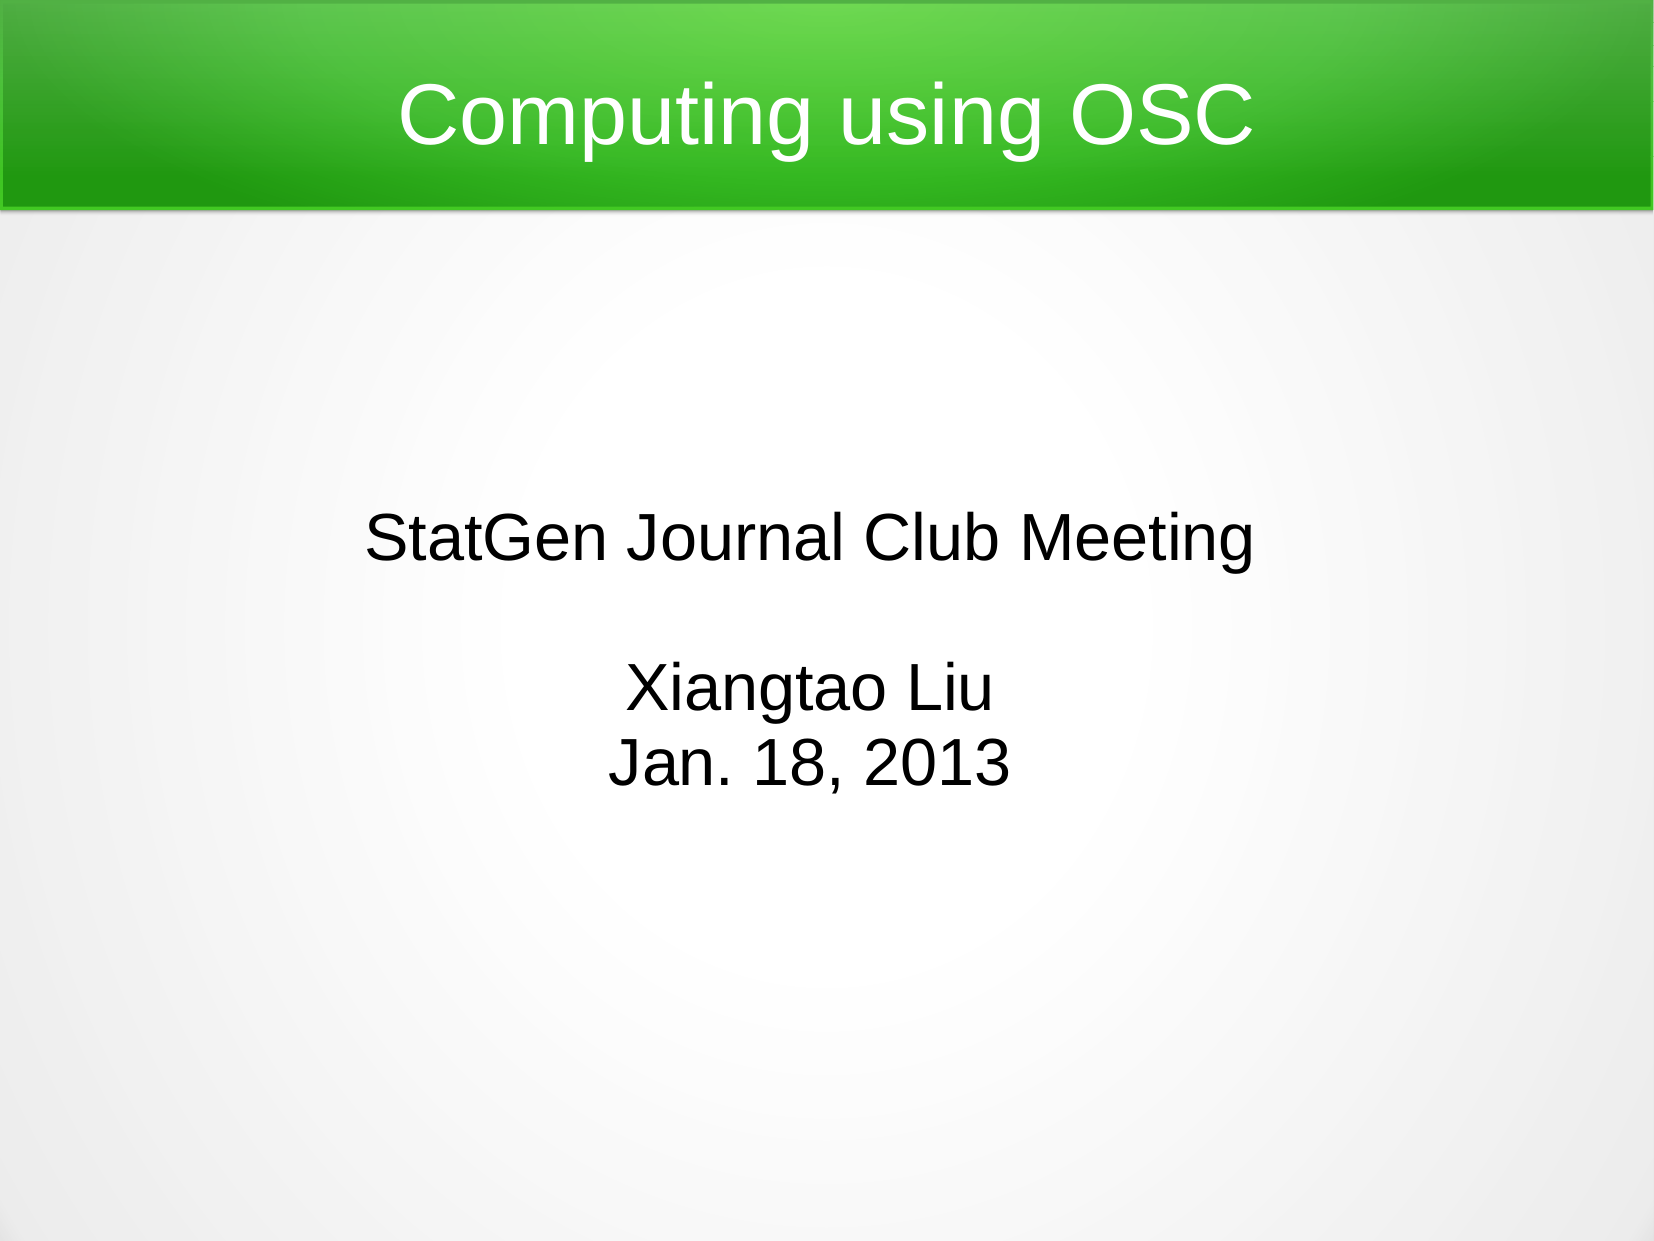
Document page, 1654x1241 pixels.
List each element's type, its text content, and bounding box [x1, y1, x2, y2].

title Computing using OSC [82, 49, 1571, 179]
subtitle StatGen Journal Club Meeting Xiangtao Liu Jan. 18, 2013 [82, 290, 1538, 1010]
